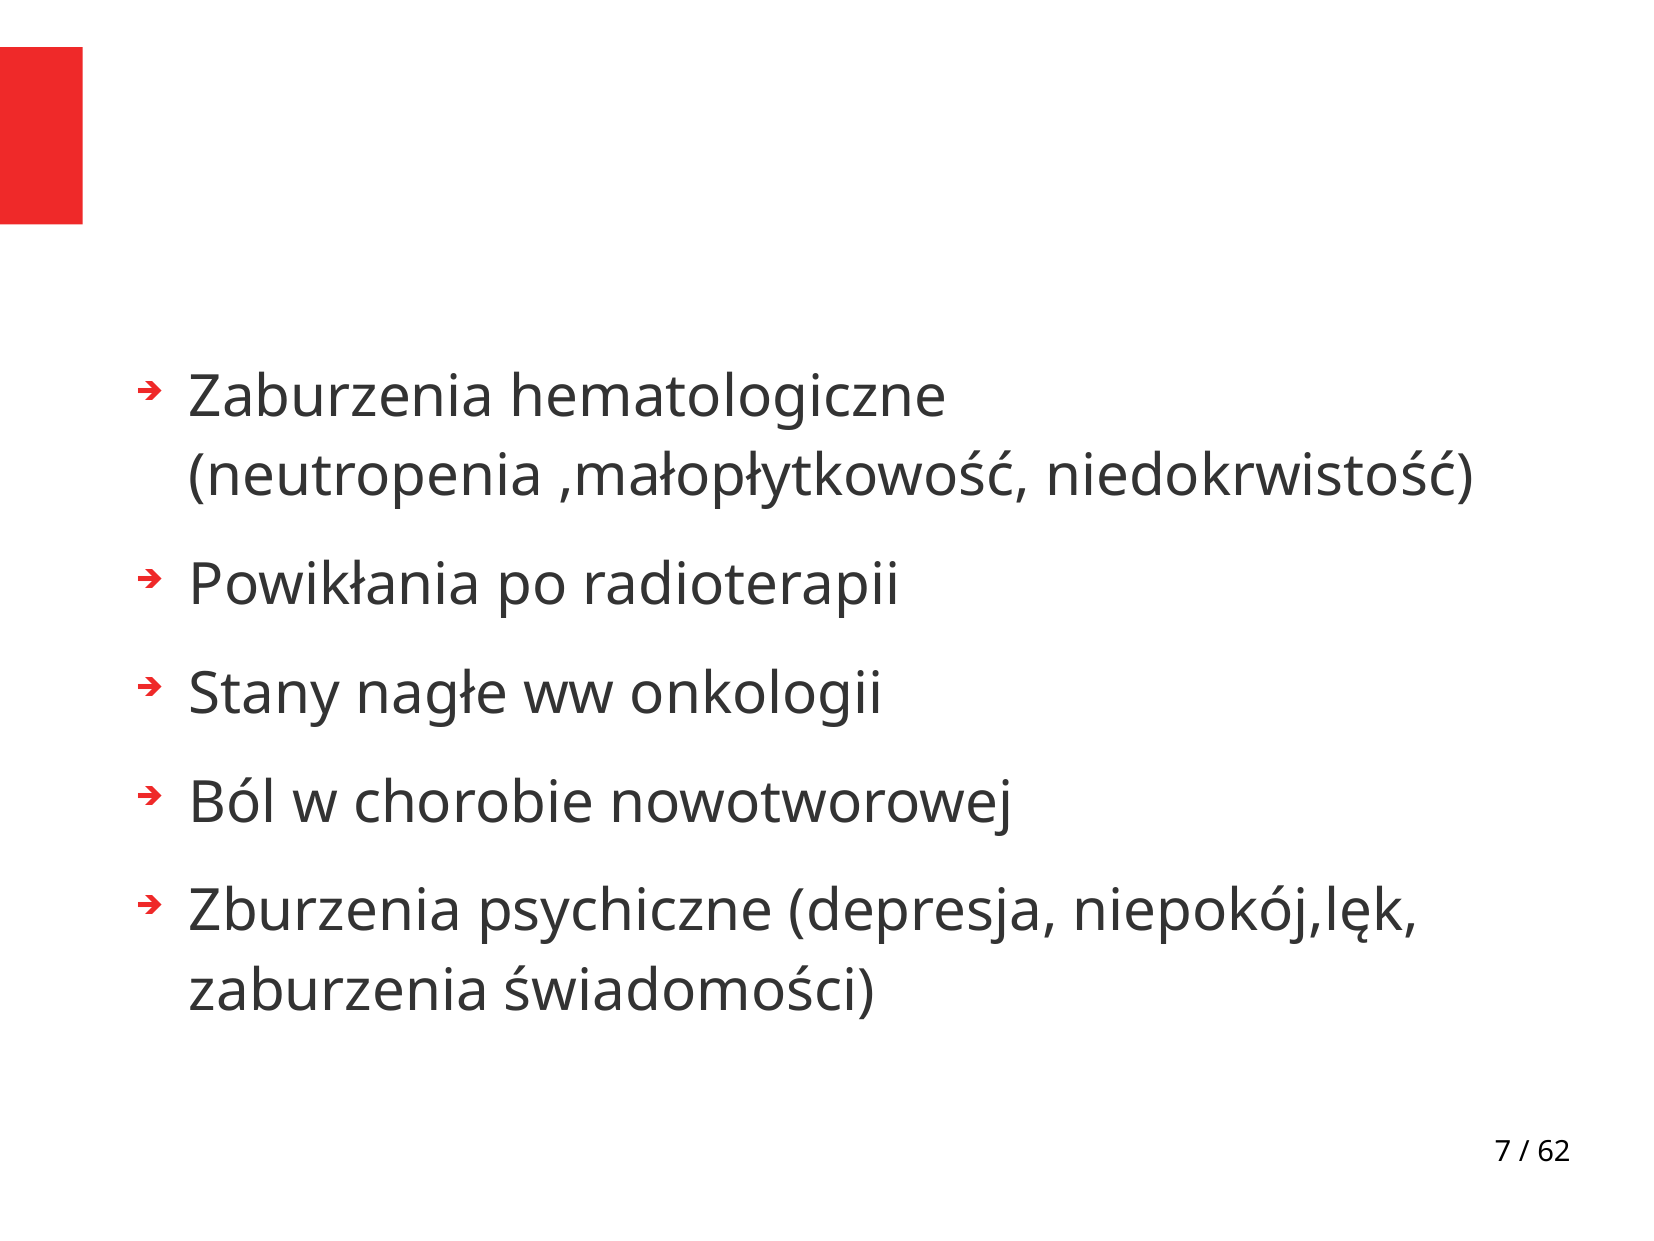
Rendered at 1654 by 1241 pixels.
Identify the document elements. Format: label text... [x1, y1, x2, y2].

list Zaburzenia hematologiczne (neutropenia ,małopłytkowość, niedokrwistość) Powikłania po radioterapii Stany nagłe ww onkologii Ból w chorobie nowotworowej Zburzenia psychiczne (depresja, niepokój,lęk, zaburzenia świadomości) [118, 354, 1536, 1074]
